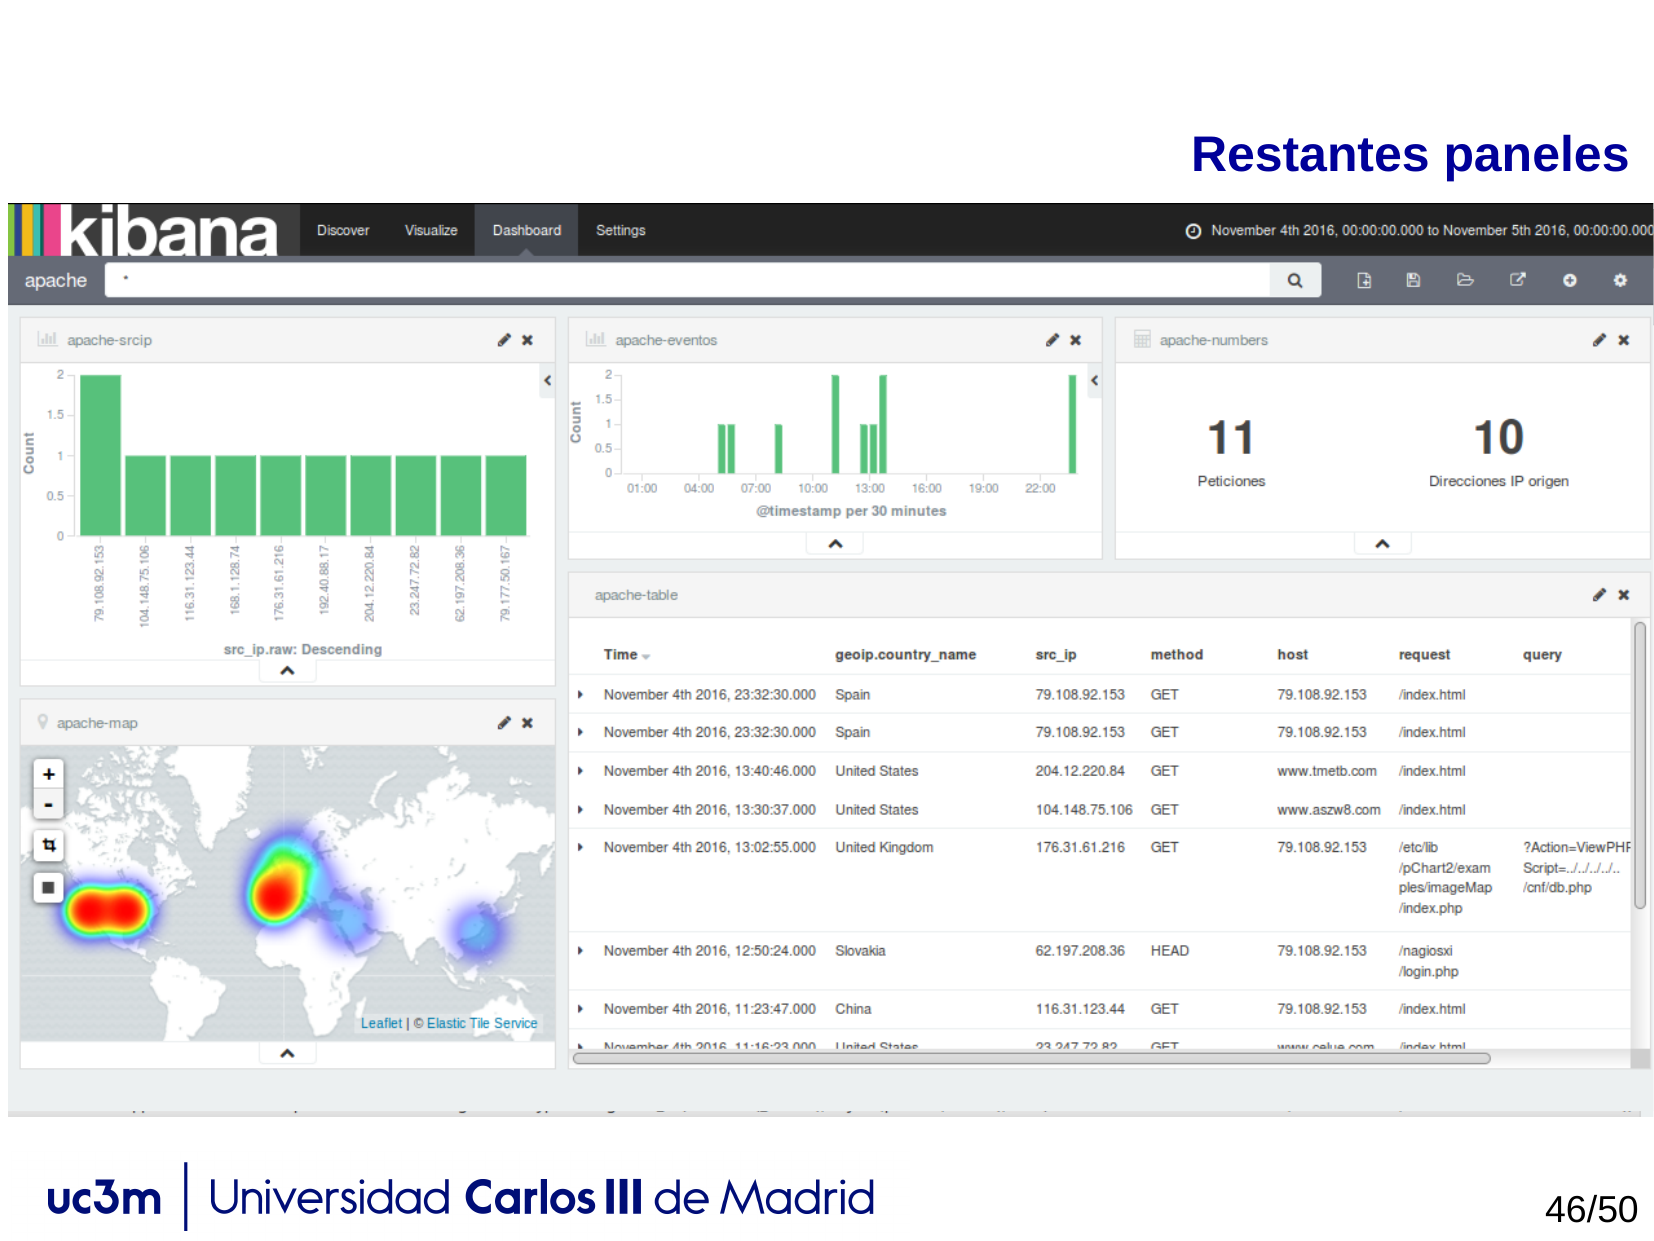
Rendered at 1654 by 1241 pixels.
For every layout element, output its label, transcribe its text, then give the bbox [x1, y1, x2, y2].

title Restantes paneles [129, 0, 1630, 182]
picture [8, 203, 1654, 1117]
picture [11, 1151, 910, 1241]
